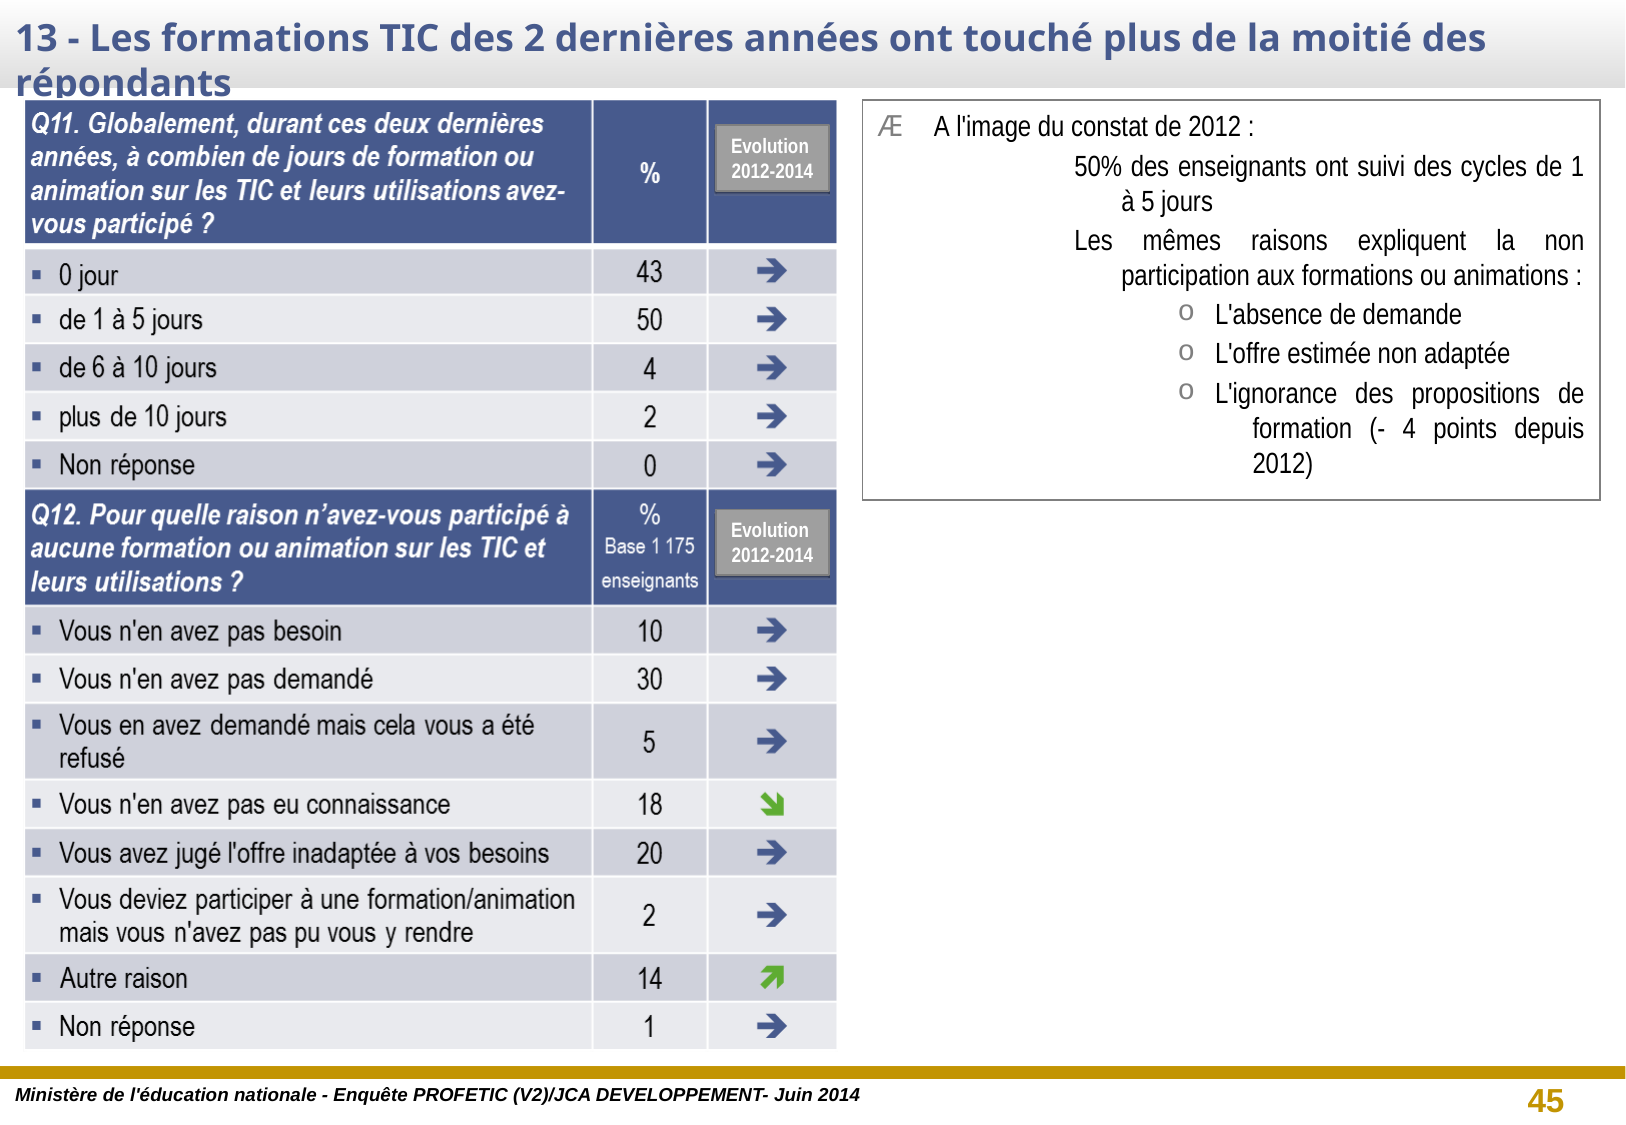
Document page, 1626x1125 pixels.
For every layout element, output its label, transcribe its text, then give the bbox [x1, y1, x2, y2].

picture [12, 96, 838, 1067]
text_box 45 [1512, 1071, 1625, 1125]
title 13 - Les formations TIC des 2 dernières années ont touché plus de la moitié des répondants [0, 0, 1625, 88]
text_box Evolution 2012-2014 [715, 509, 830, 575]
text_box Evolution 2012-2014 [715, 125, 830, 191]
list A l'image du constat de 2012 : 50% des enseignants ont suivi des cycles de 1 à 5 jours Les mêmes raisons expliquent la non participation aux formations ou animations : L'absence de demande L'offre estimée non adaptée L'ignorance des propositions de formation (- 4 points depuis 2012) [862, 99, 1600, 500]
text_box Ministère de l'éducation nationale - Enquête PROFETIC (V2)/JCA DEVELOPPEMENT- Juin 2014 [0, 1074, 1501, 1125]
